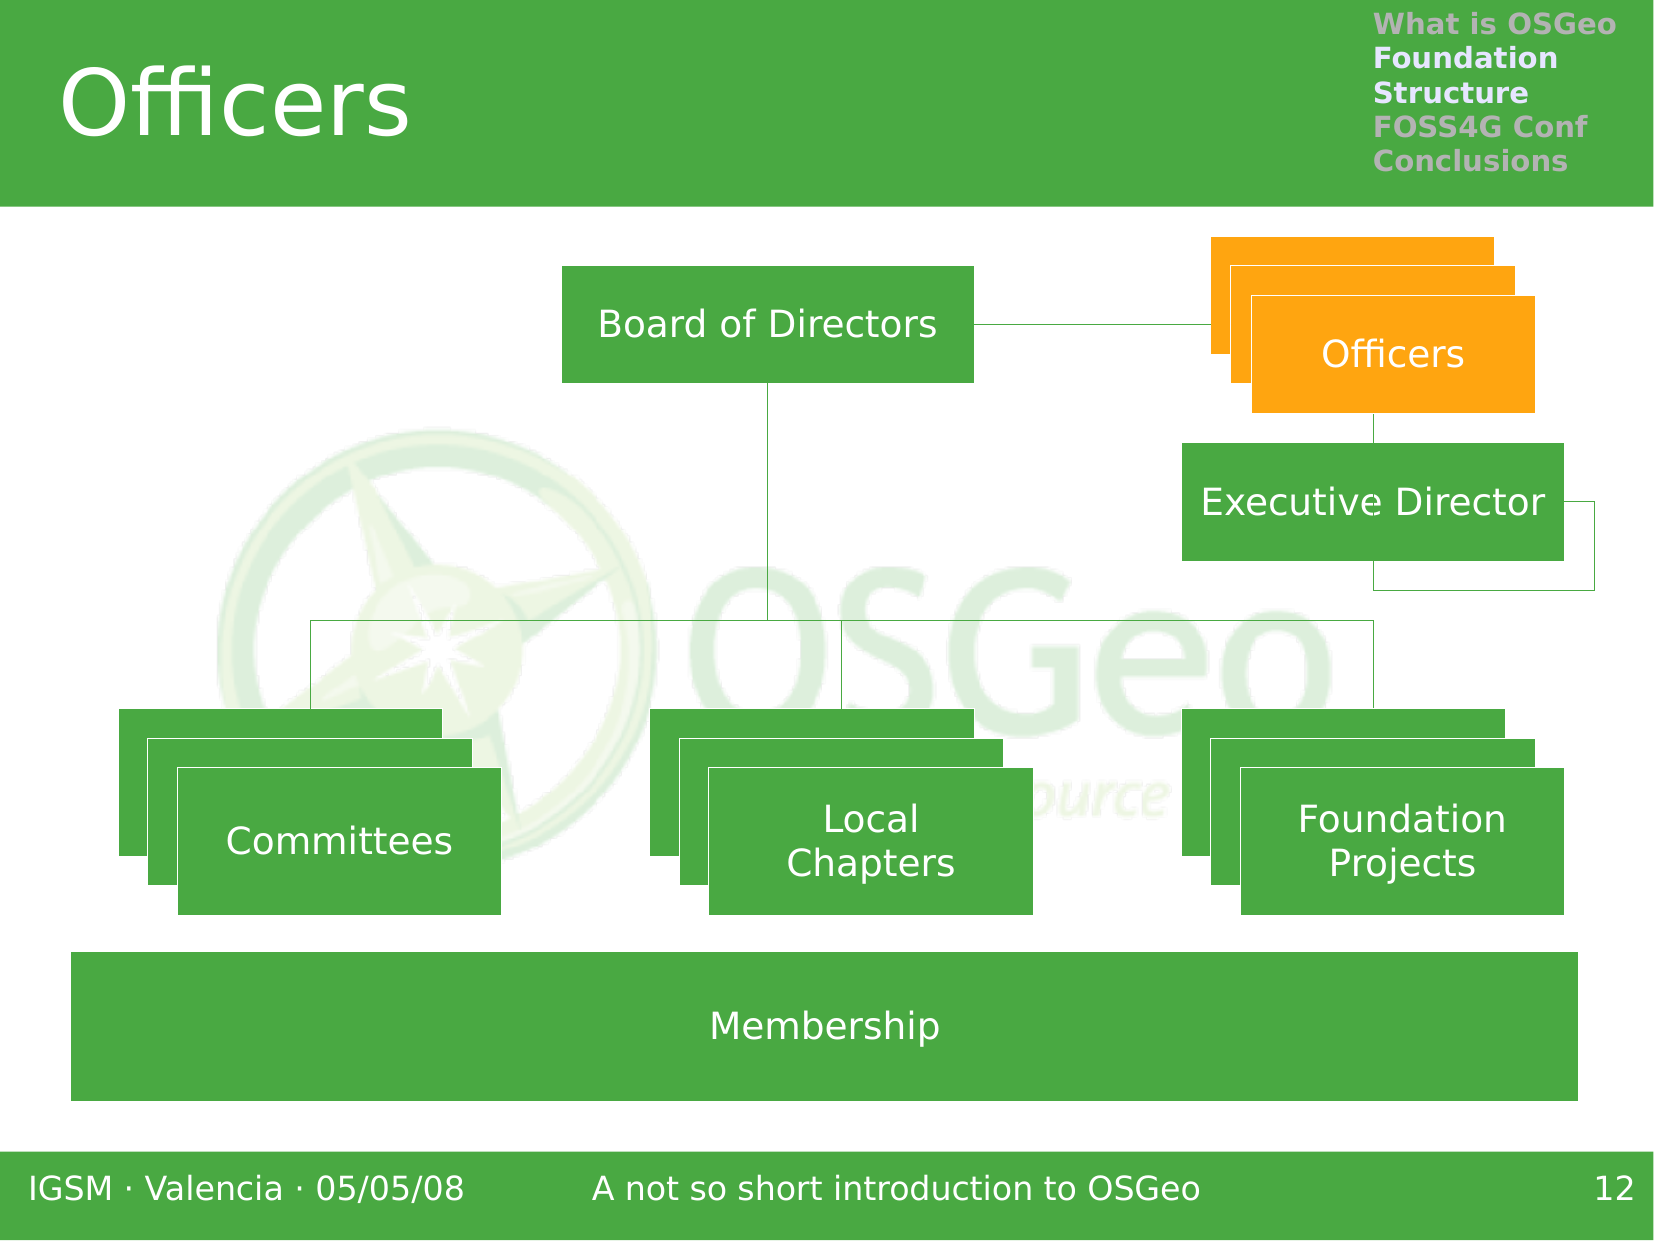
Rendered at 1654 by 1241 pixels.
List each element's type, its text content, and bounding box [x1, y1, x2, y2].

text_box Committees [118, 708, 443, 857]
text_box Officers [1251, 295, 1536, 414]
text_box What is OSGeo Foundation Structure FOSS4G Conf Conclusions [1358, 0, 1654, 207]
text_box Local Chapters [1210, 738, 1536, 886]
text_box Local Chapters [679, 738, 1004, 886]
picture [197, 413, 767, 708]
text_box Committees [147, 738, 473, 886]
text_box Officers [1230, 265, 1516, 384]
picture [768, 413, 1447, 708]
text_box Local Chapters [708, 767, 1034, 916]
text_box Committees [177, 767, 502, 916]
text_box Local Chapters [649, 708, 975, 857]
text_box Board of Directors [561, 265, 975, 384]
text_box Officers [1210, 236, 1495, 355]
title Officers [59, 29, 1358, 178]
picture [1374, 414, 1447, 442]
text_box Membership [71, 952, 1578, 1101]
text_box Local Chapters [1181, 708, 1506, 857]
text_box Foundation Projects [1240, 767, 1565, 916]
picture [311, 621, 841, 910]
picture [842, 621, 1373, 910]
text_box Executive Director [1181, 442, 1565, 562]
